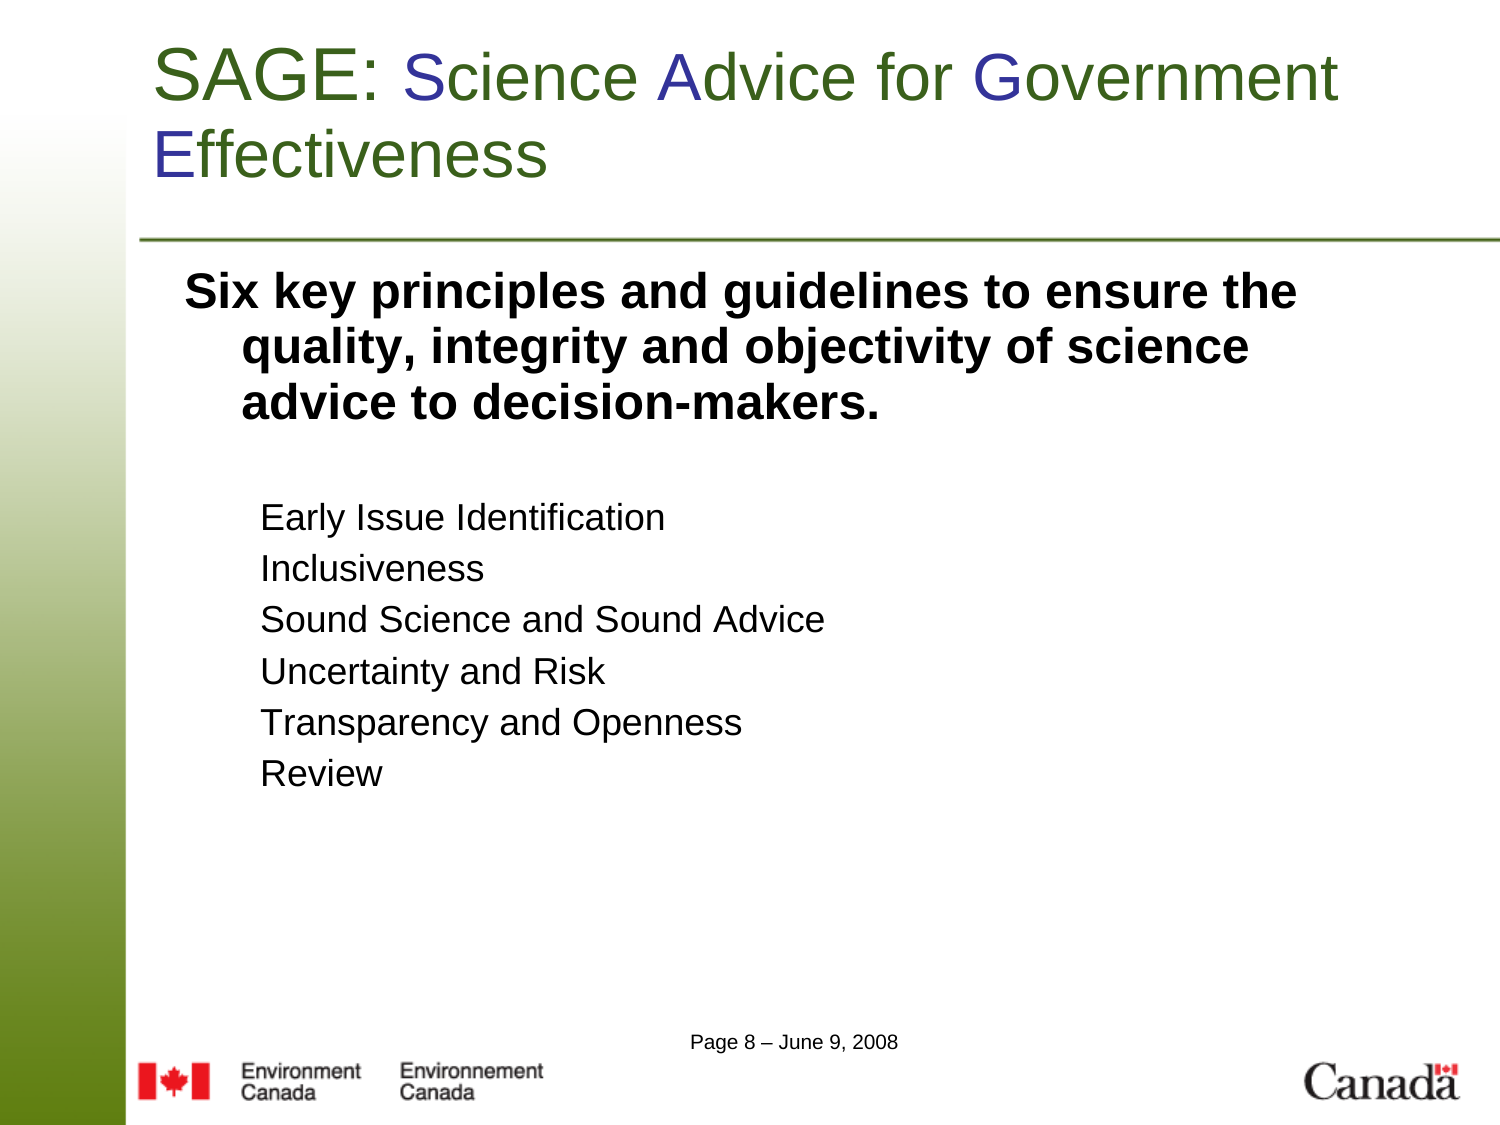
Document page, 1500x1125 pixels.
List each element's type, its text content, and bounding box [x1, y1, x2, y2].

picture [0, 0, 1500, 1125]
list Six key principles and guidelines to ensure the quality, integrity and objectivity of science advice to decision-makers. Early Issue Identification Inclusiveness Sound Science and Sound Advice Uncertainty and Risk Transparency and Openness Review [123, 255, 1427, 944]
title SAGE: Science Advice for Government Effectiveness [137, 19, 1488, 205]
